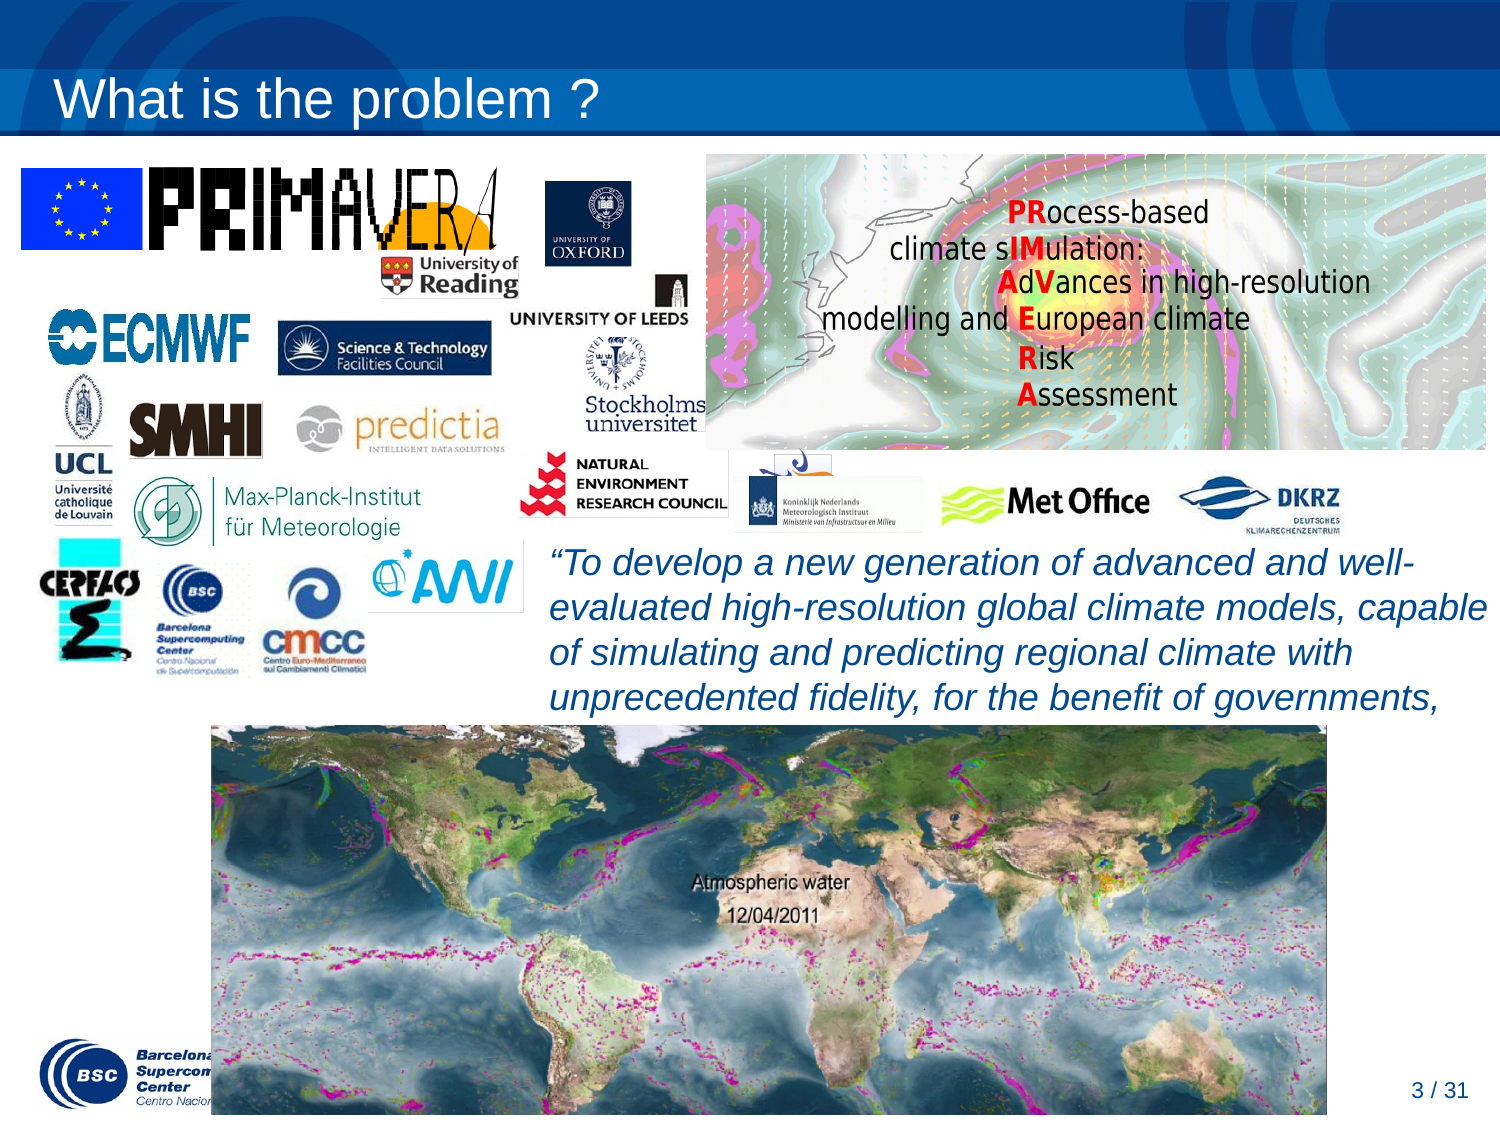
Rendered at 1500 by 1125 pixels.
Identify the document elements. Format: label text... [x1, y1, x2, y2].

picture [48, 309, 250, 365]
picture [128, 400, 263, 459]
picture [295, 404, 505, 453]
text_box <number> / 31 [1364, 1042, 1484, 1111]
picture [0, 0, 1500, 136]
picture [277, 303, 492, 392]
picture [37, 725, 1327, 1115]
picture [544, 180, 632, 267]
picture [37, 474, 524, 675]
picture [48, 371, 119, 526]
picture [21, 154, 1486, 530]
picture [69, 309, 78, 314]
picture [1172, 470, 1345, 530]
text_box What is the problem ? [37, 67, 765, 131]
text_box “To develop a new generation of advanced and well-evaluated high-resolution global climate models, capable of simulating and predicting regional climate with unprecedented fidelity, for the benefit of governments, business and society in general.” [534, 530, 1500, 770]
picture [155, 559, 250, 678]
